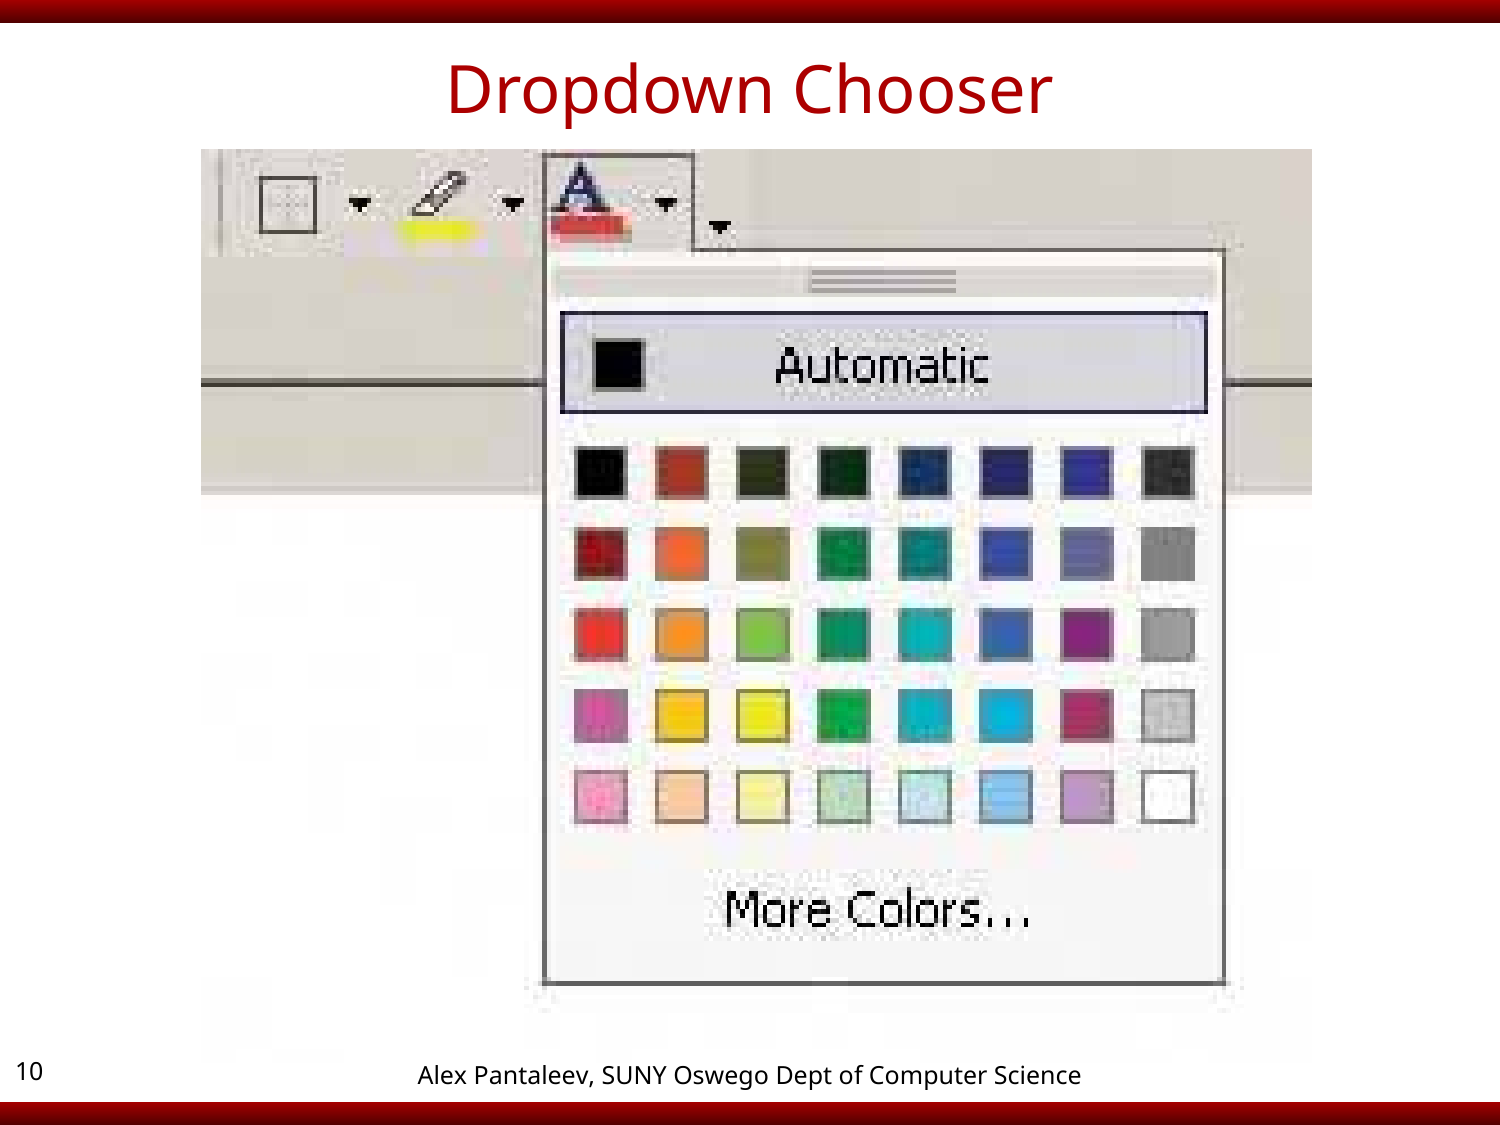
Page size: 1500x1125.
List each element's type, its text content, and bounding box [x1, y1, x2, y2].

picture [201, 149, 1312, 1063]
title Dropdown Chooser [0, 32, 1500, 143]
